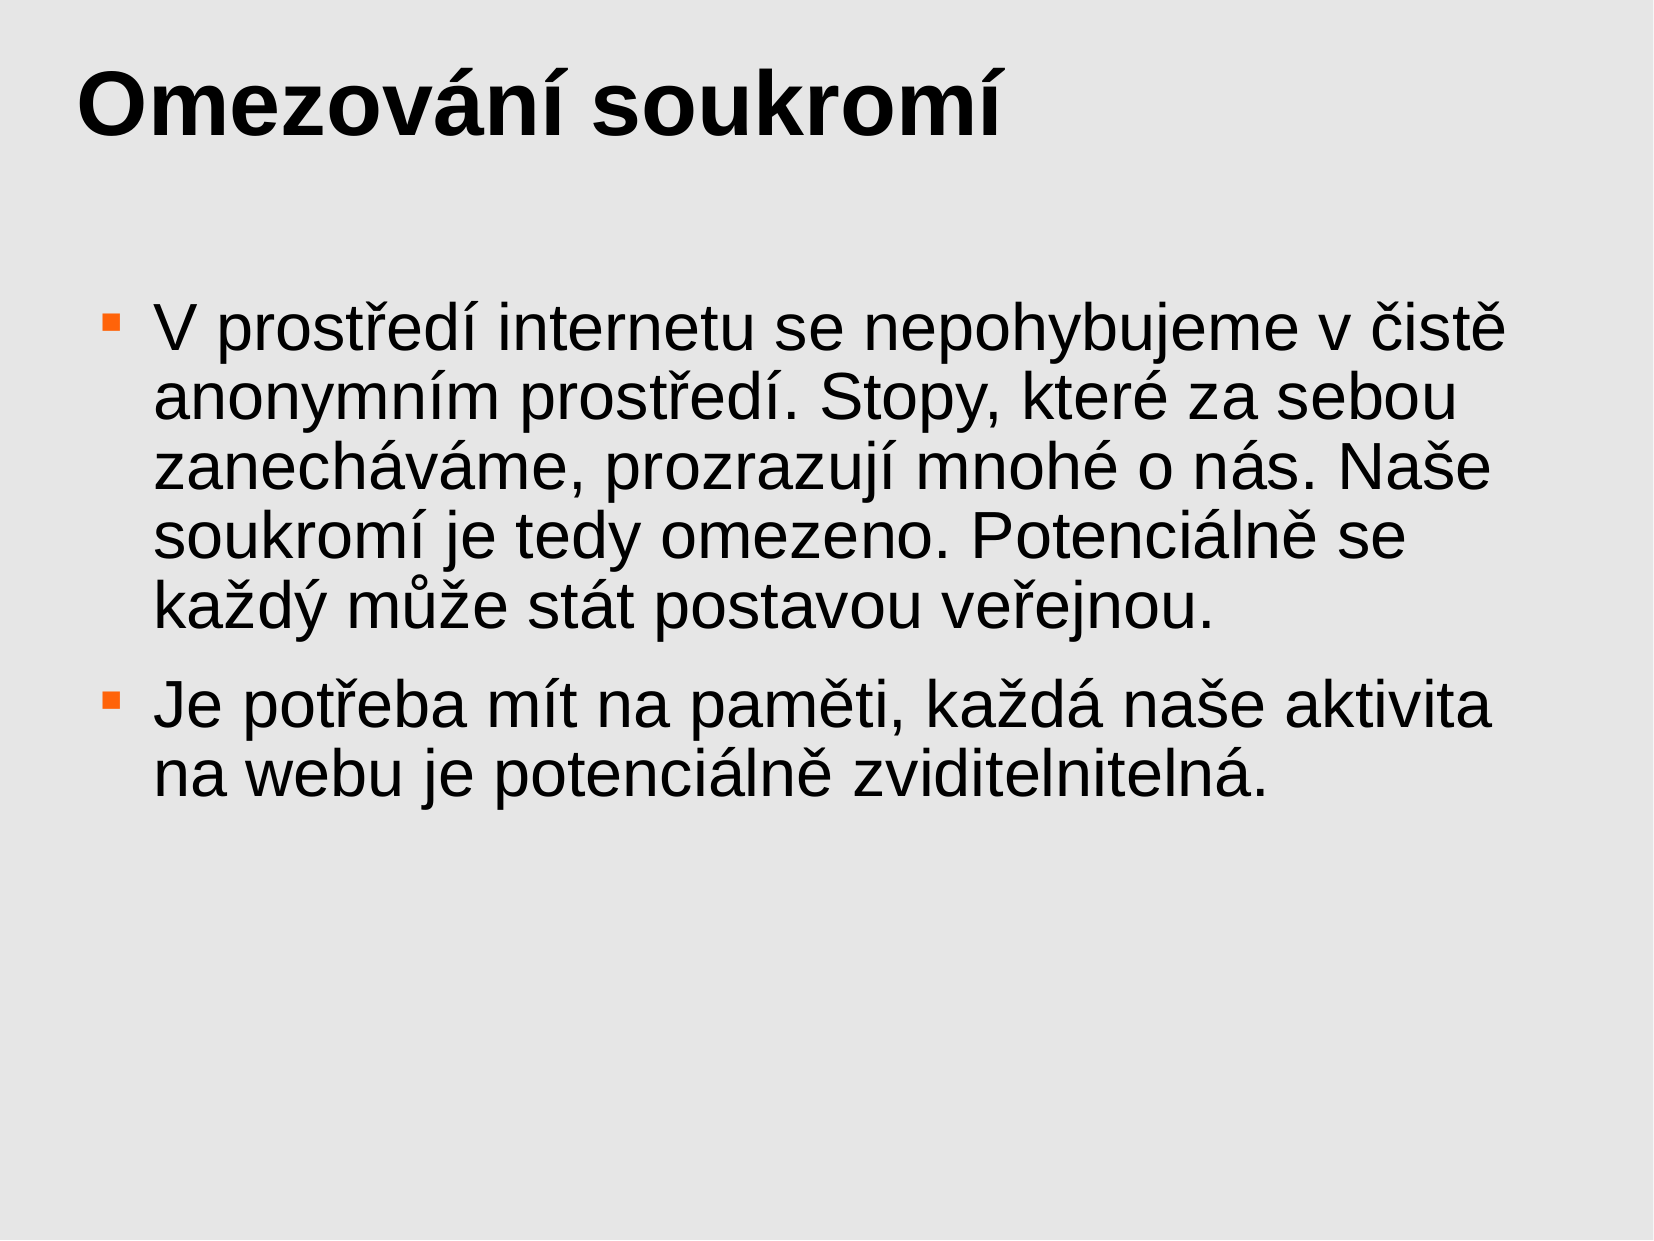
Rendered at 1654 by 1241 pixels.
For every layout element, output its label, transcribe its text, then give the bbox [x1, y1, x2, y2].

title Omezování soukromí [76, 0, 1565, 208]
list V prostředí internetu se nepohybujeme v čistě anonymním prostředí. Stopy, které za sebou zanecháváme, prozrazují mnohé o nás. Naše soukromí je tedy omezeno. Potenciálně se každý může stát postavou veřejnou. Je potřeba mít na paměti, každá naše aktivita na webu je potenciálně zviditelnitelná. [82, 290, 1571, 1094]
